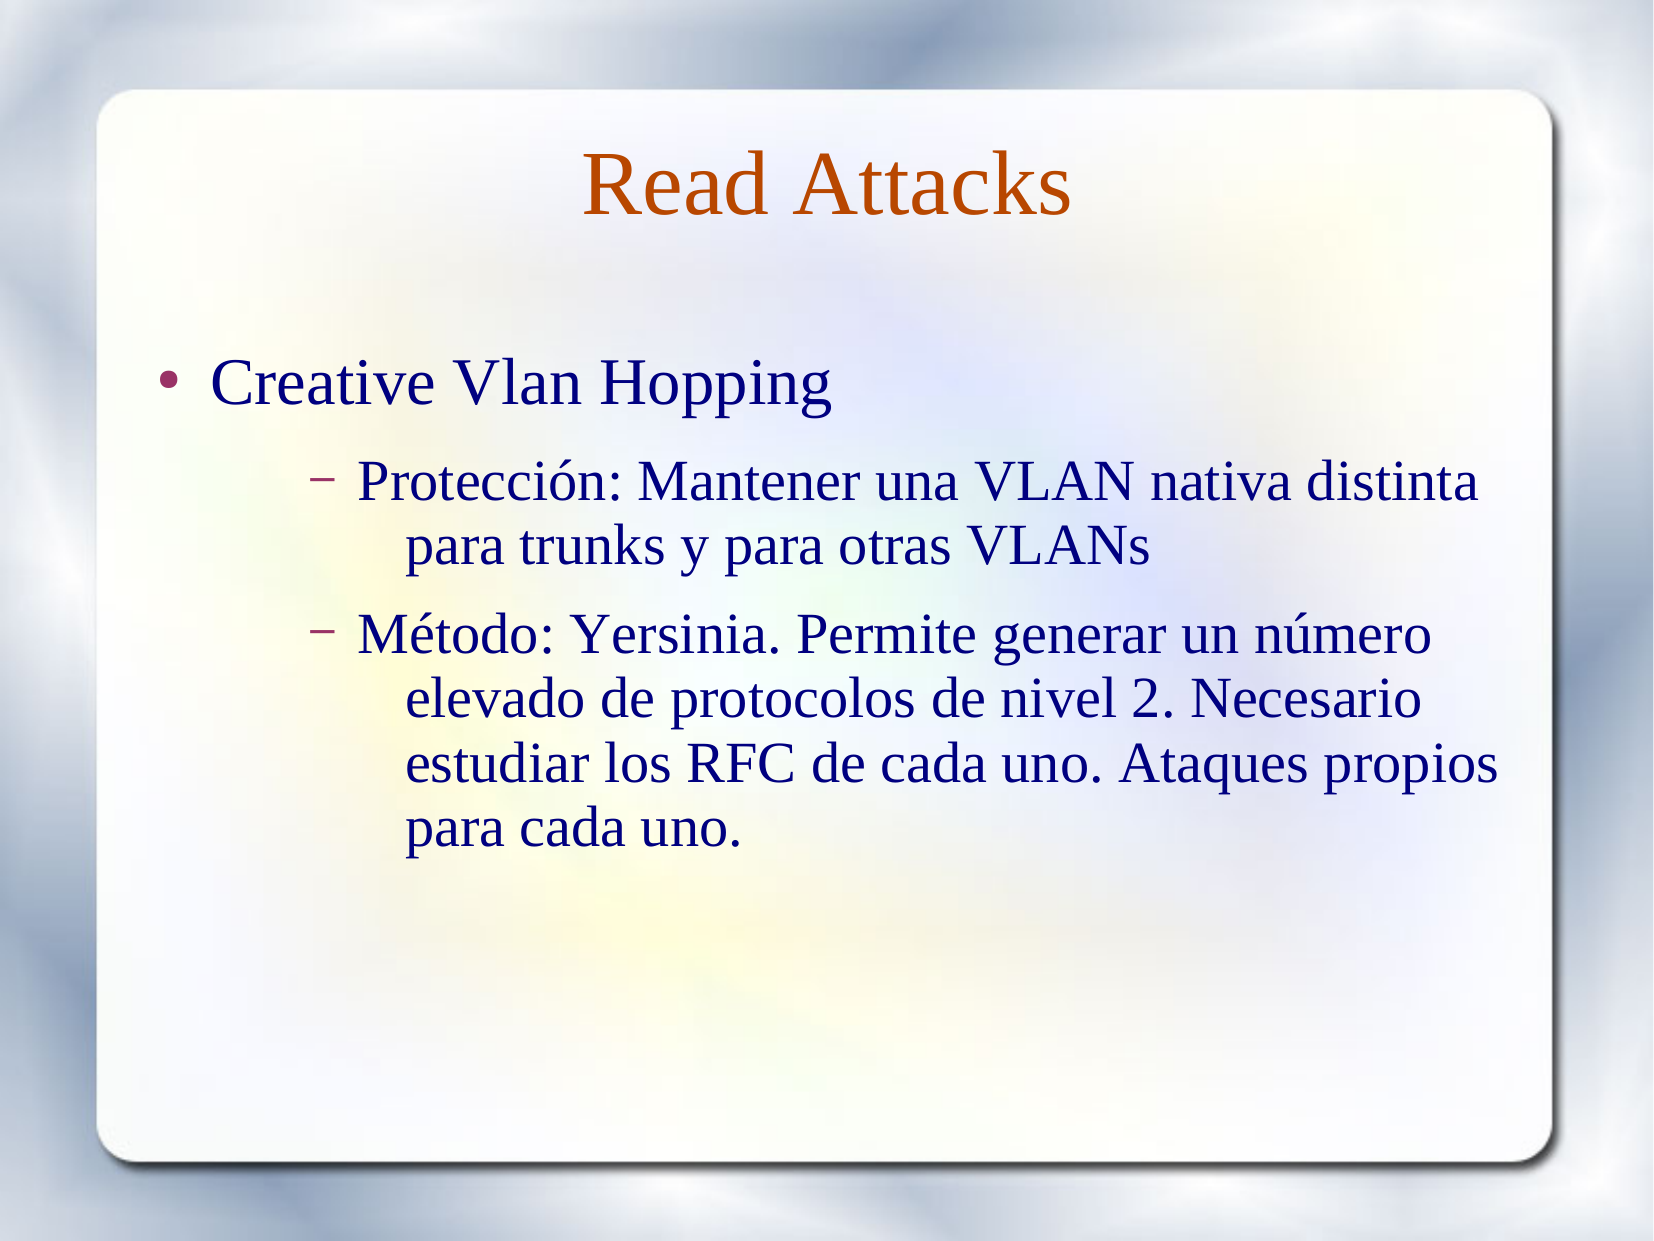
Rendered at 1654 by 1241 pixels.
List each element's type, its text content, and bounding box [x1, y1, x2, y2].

title Read Attacks [121, 132, 1534, 235]
list Creative Vlan Hopping Protección: Mantener una VLAN nativa distinta para trunks y para otras VLANs Método: Yersinia. Permite generar un número elevado de protocolos de nivel 2. Necesario estudiar los RFC de cada uno. Ataques propios para cada uno. [121, 344, 1534, 1149]
picture [0, 0, 1654, 1241]
